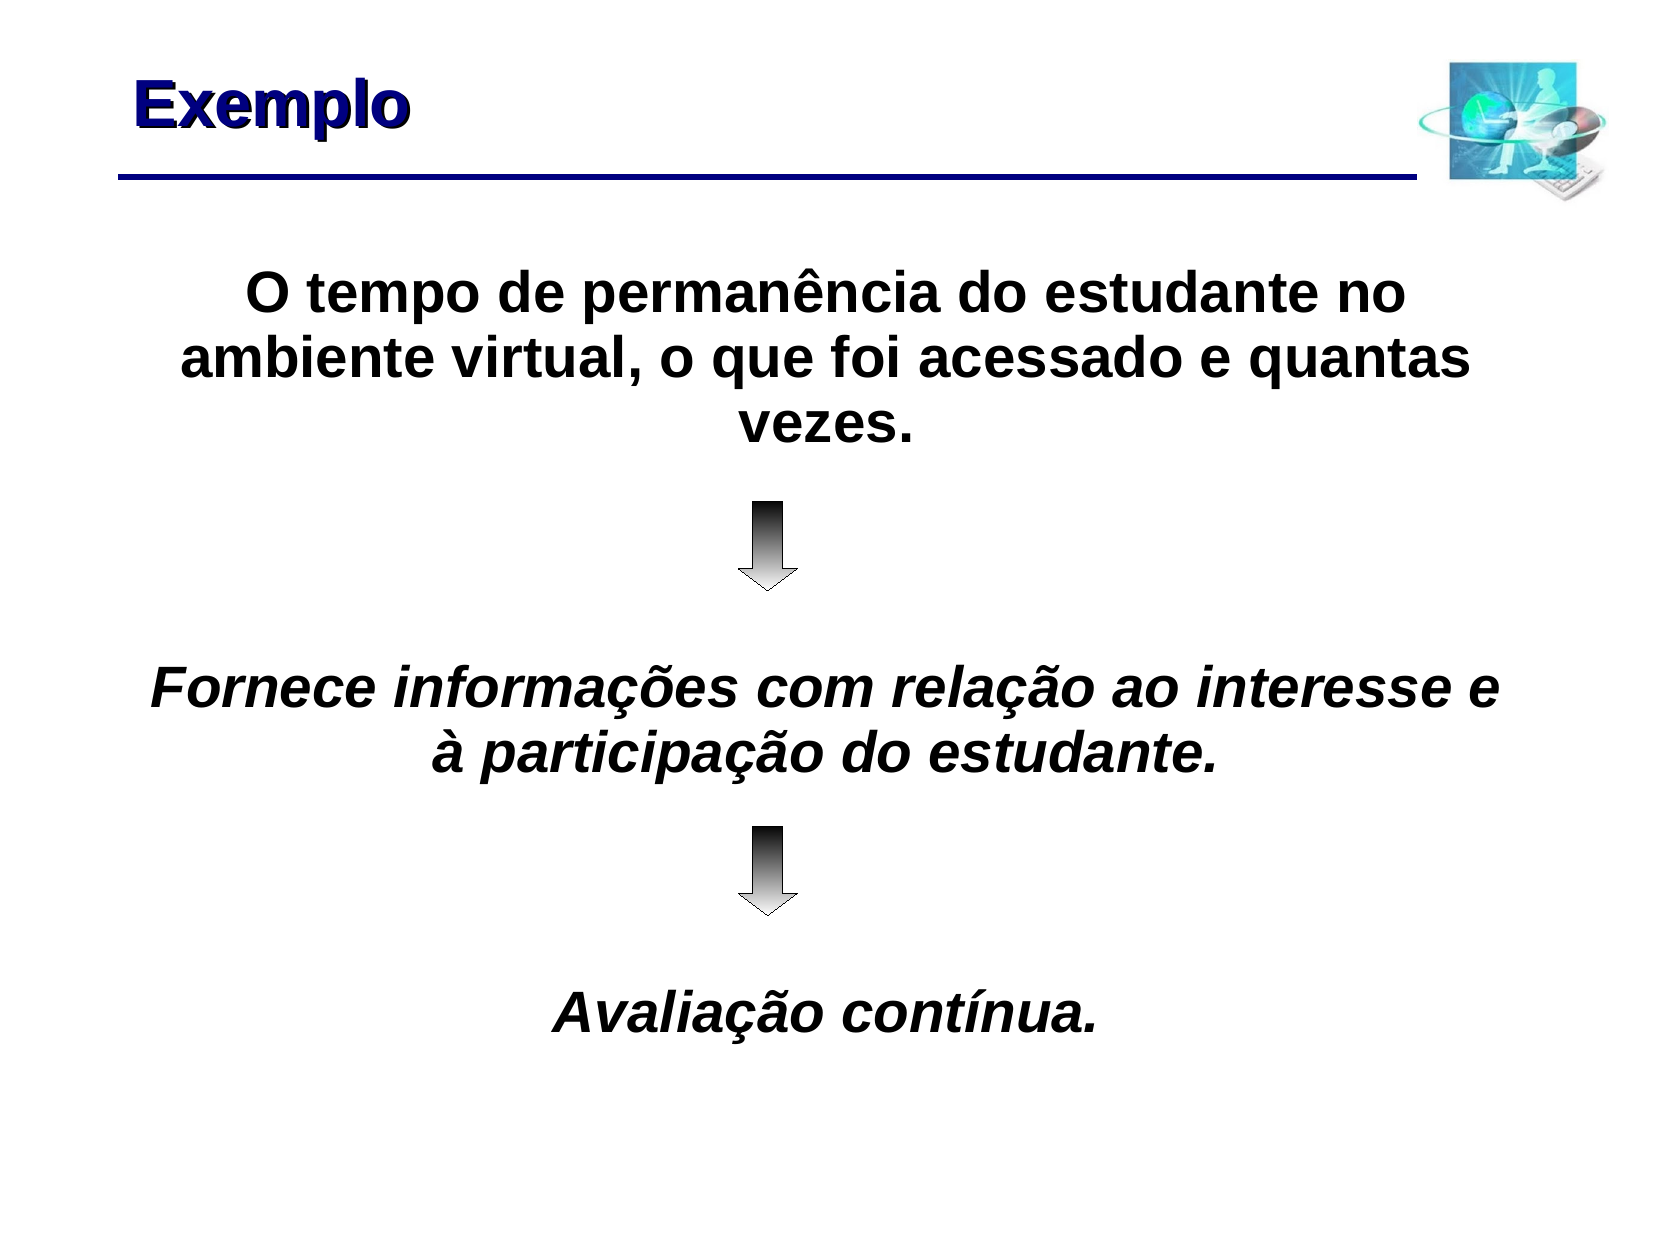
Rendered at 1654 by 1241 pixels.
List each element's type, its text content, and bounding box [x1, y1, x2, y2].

text_box [738, 826, 798, 916]
picture [1417, 59, 1609, 211]
text_box Exemplo [118, 58, 445, 148]
text_box [738, 501, 798, 591]
text_box O tempo de permanência do estudante no ambiente virtual, o que foi acessado e quantas vezes. Fornece informações com relação ao interesse e à participação do estudante. Avaliação contínua. [118, 251, 1536, 1152]
